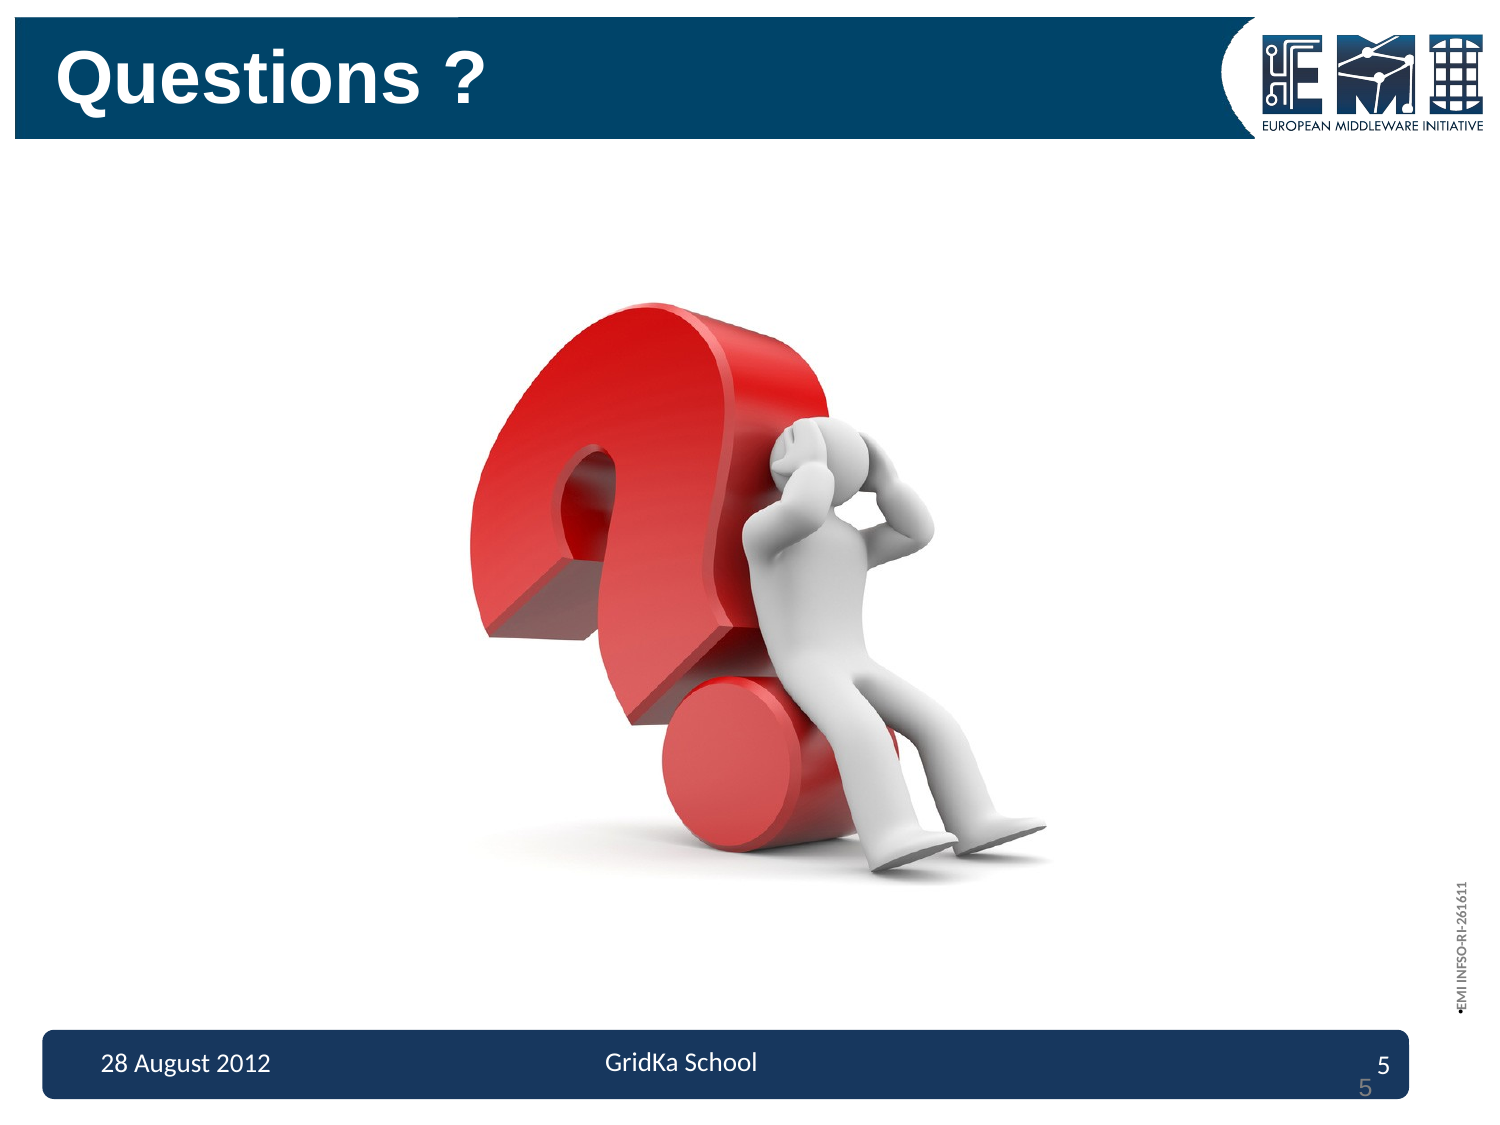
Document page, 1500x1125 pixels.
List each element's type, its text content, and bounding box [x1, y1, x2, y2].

picture [1262, 34, 1483, 131]
picture [28, 17, 1255, 139]
picture [14, 17, 25, 139]
picture [346, 188, 1163, 973]
text_box <number> [1343, 1064, 1426, 1123]
text_box Questions ? [40, 20, 1226, 127]
